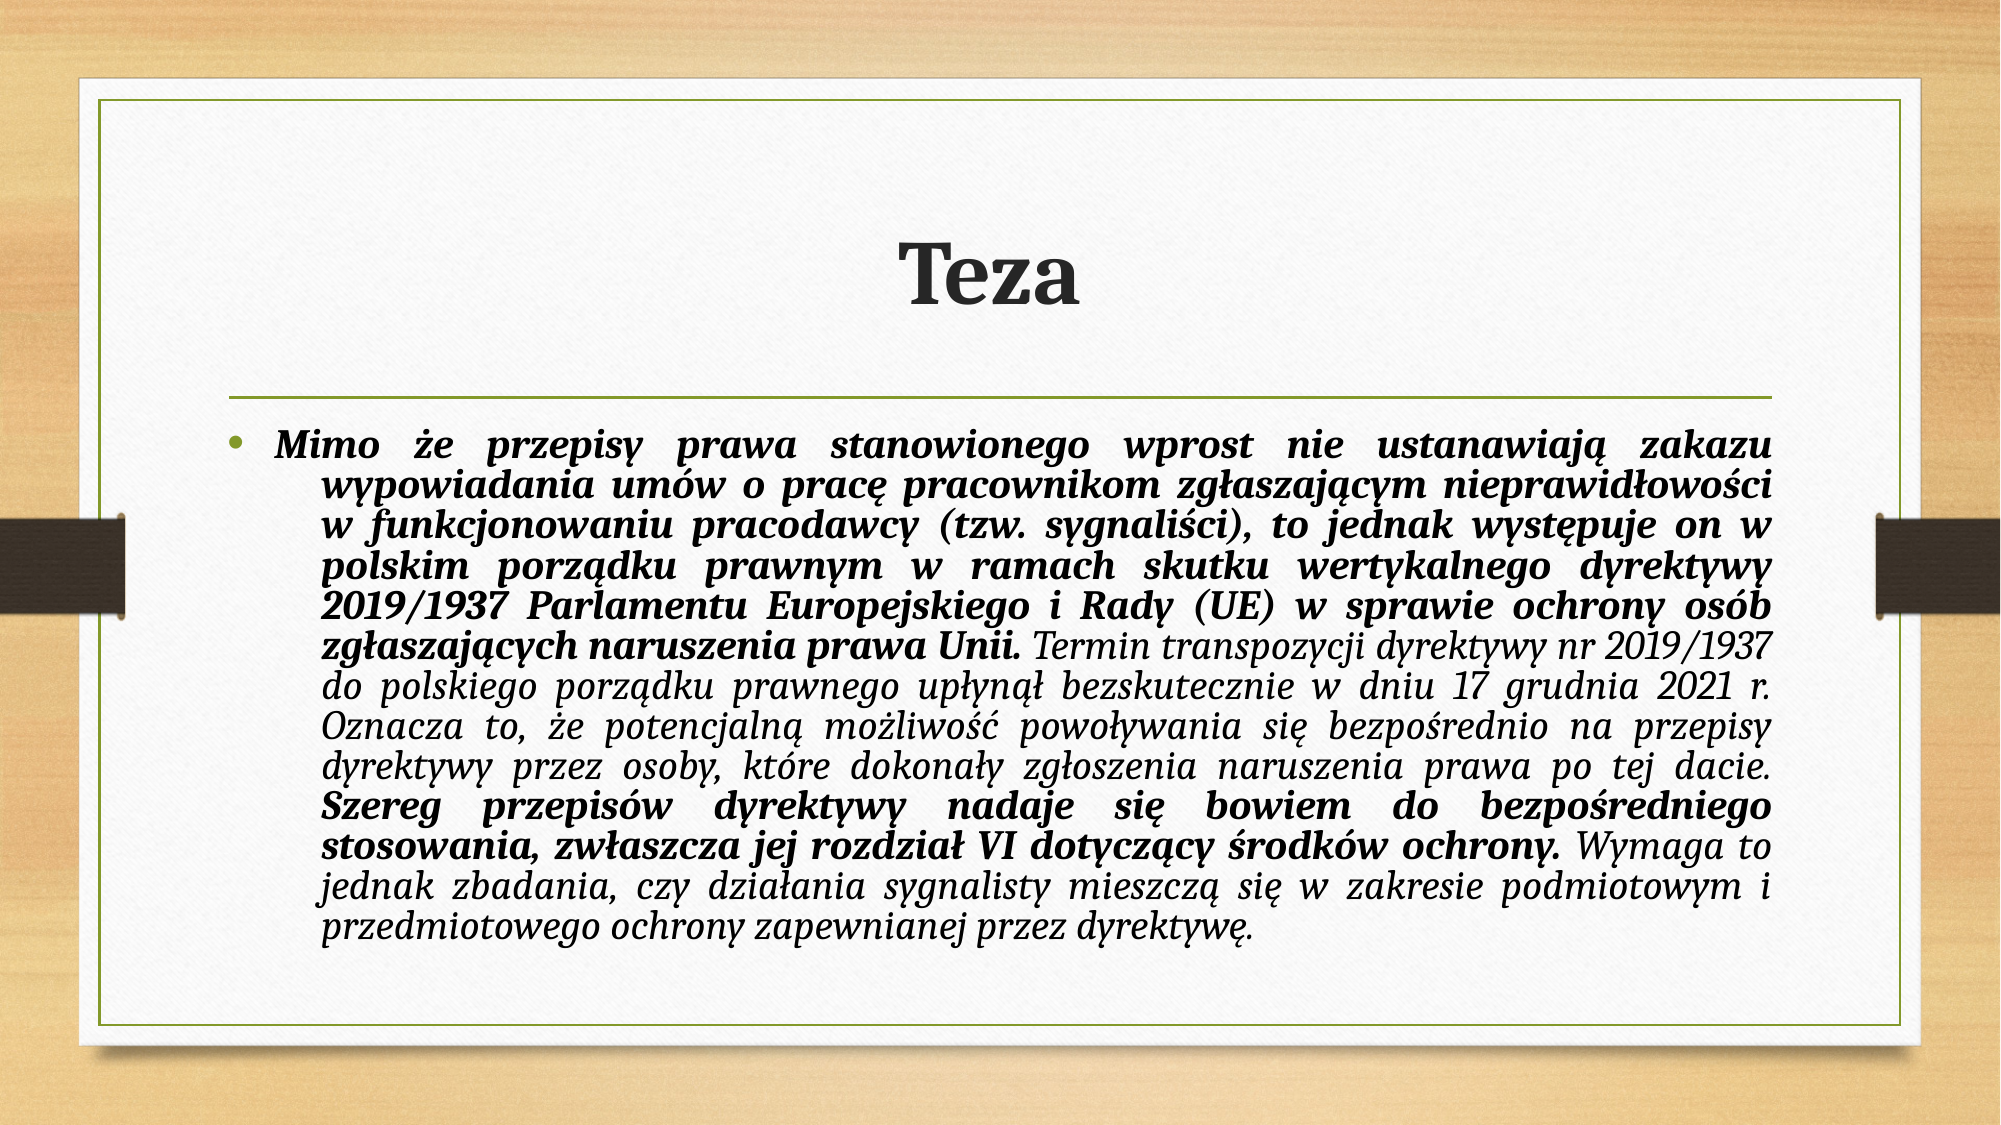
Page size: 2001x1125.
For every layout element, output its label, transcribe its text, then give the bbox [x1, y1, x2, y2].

title Teza [212, 161, 1788, 376]
list Mimo że przepisy prawa stanowionego wprost nie ustanawiają zakazu wypowiadania umów o pracę pracownikom zgłaszającym nieprawidłowości w funkcjonowaniu pracodawcy (tzw. sygnaliści), to jednak występuje on w polskim porządku prawnym w ramach skutku wertykalnego dyrektywy 2019/1937 Parlamentu Europejskiego i Rady (UE) w sprawie ochrony osób zgłaszających naruszenia prawa Unii. Termin transpozycji dyrektywy nr 2019/1937 do polskiego porządku prawnego upłynął bezskutecznie w dniu 17 grudnia 2021 r. Oznacza to, że potencjalną możliwość powoływania się bezpośrednio na przepisy dyrektywy przez osoby, które dokonały zgłoszenia naruszenia prawa po tej dacie. Szereg przepisów dyrektywy nadaje się bowiem do bezpośredniego stosowania, zwłaszcza jej rozdział VI dotyczący środków ochrony. Wymaga to jednak zbadania, czy działania sygnalisty mieszczą się w zakresie podmiotowym i przedmiotowego ochrony zapewnianej przez dyrektywę. [212, 419, 1788, 964]
